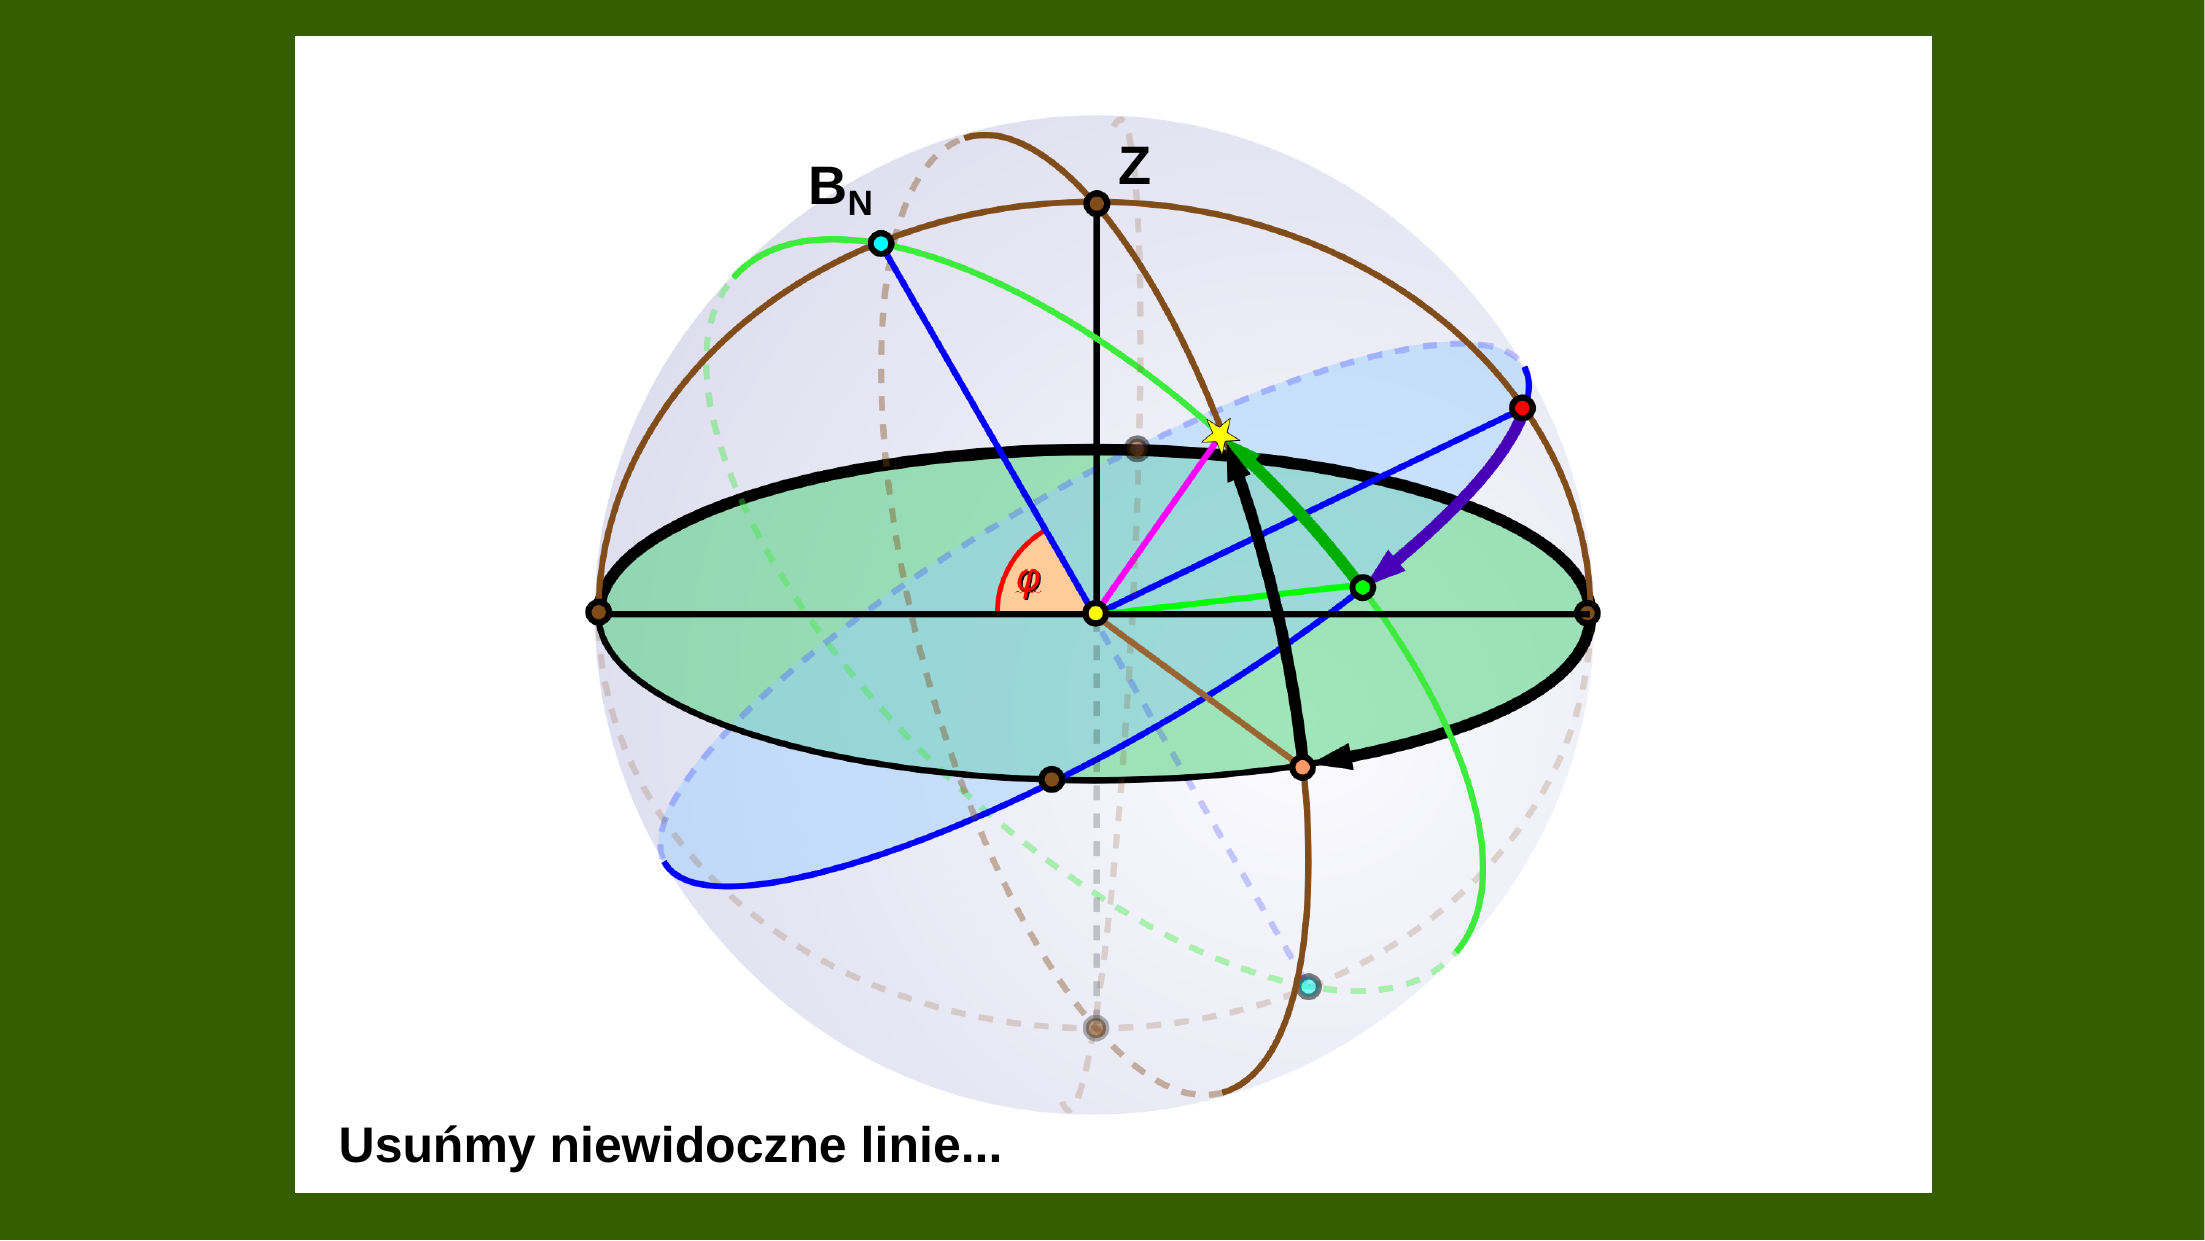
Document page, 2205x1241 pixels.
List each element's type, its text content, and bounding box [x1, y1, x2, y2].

picture [295, 36, 1932, 1193]
text_box Z [1104, 127, 1167, 204]
text_box BN [793, 147, 889, 231]
text_box Usuńmy niewidoczne linie... [324, 1109, 1033, 1181]
